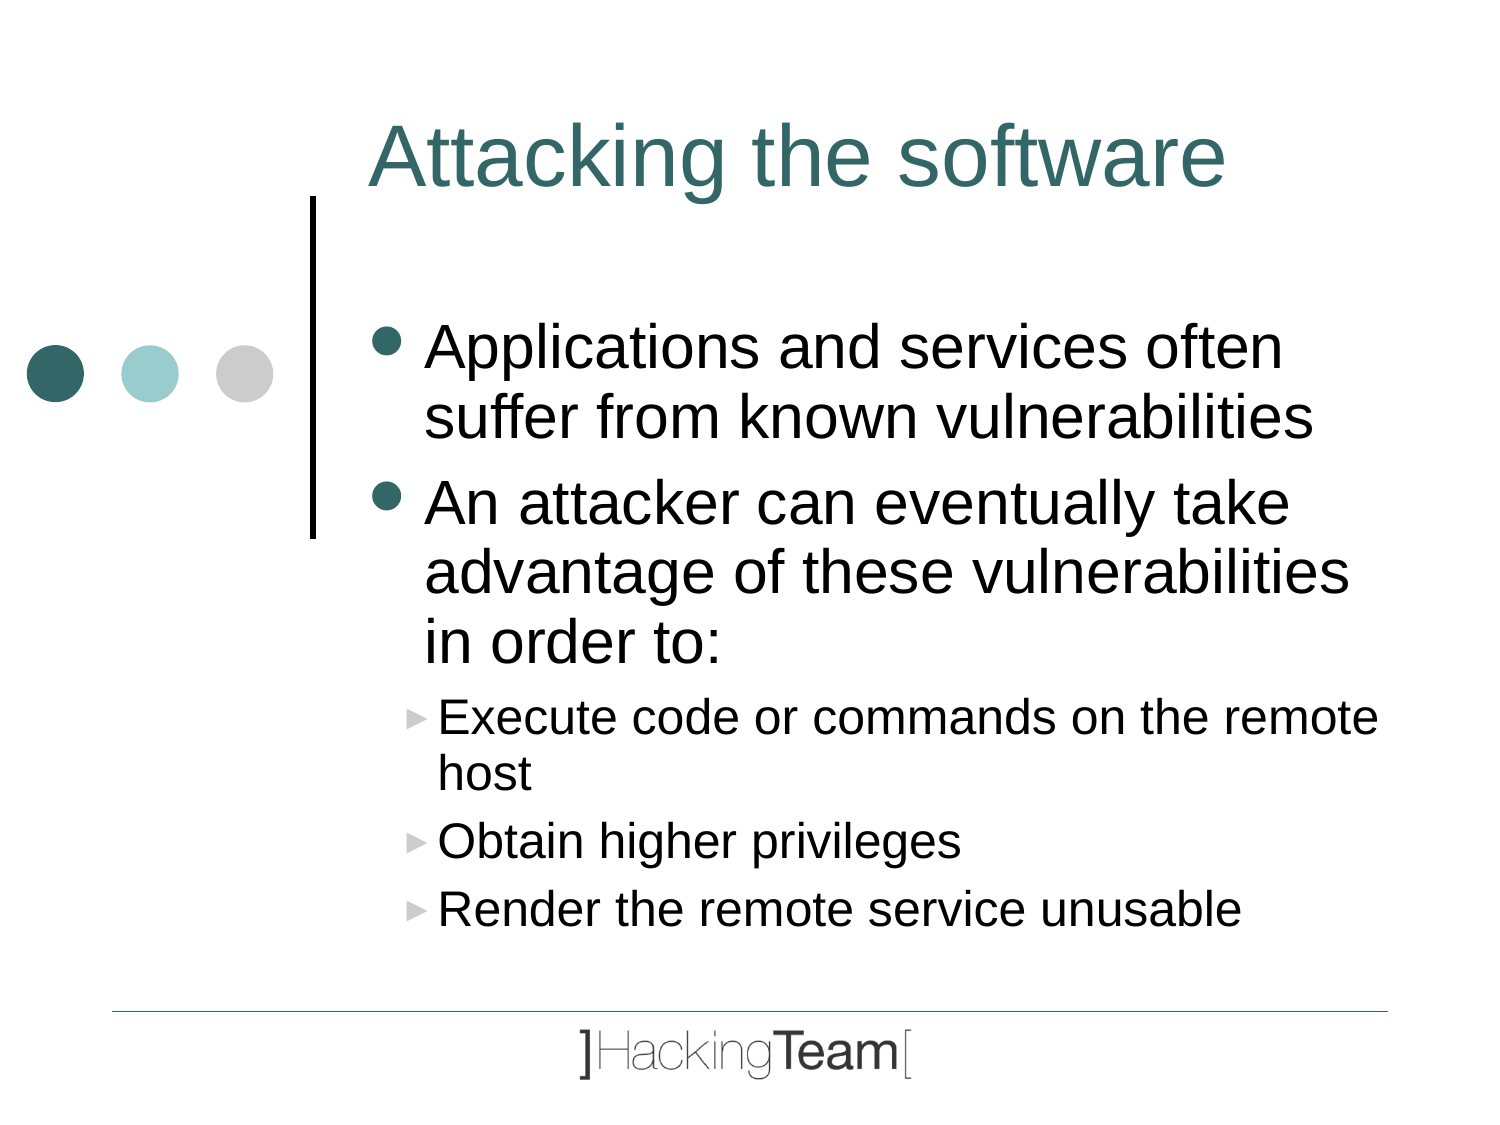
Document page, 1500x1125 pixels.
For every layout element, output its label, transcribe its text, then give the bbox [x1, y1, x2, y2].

title Attacking the software [249, 38, 1401, 275]
list Applications and services often suffer from known vulnerabilities An attacker can eventually take advantage of these vulnerabilities in order to: Execute code or commands on the remote host Obtain higher privileges Render the remote service unusable [249, 312, 1401, 1041]
picture [574, 1041, 916, 1084]
